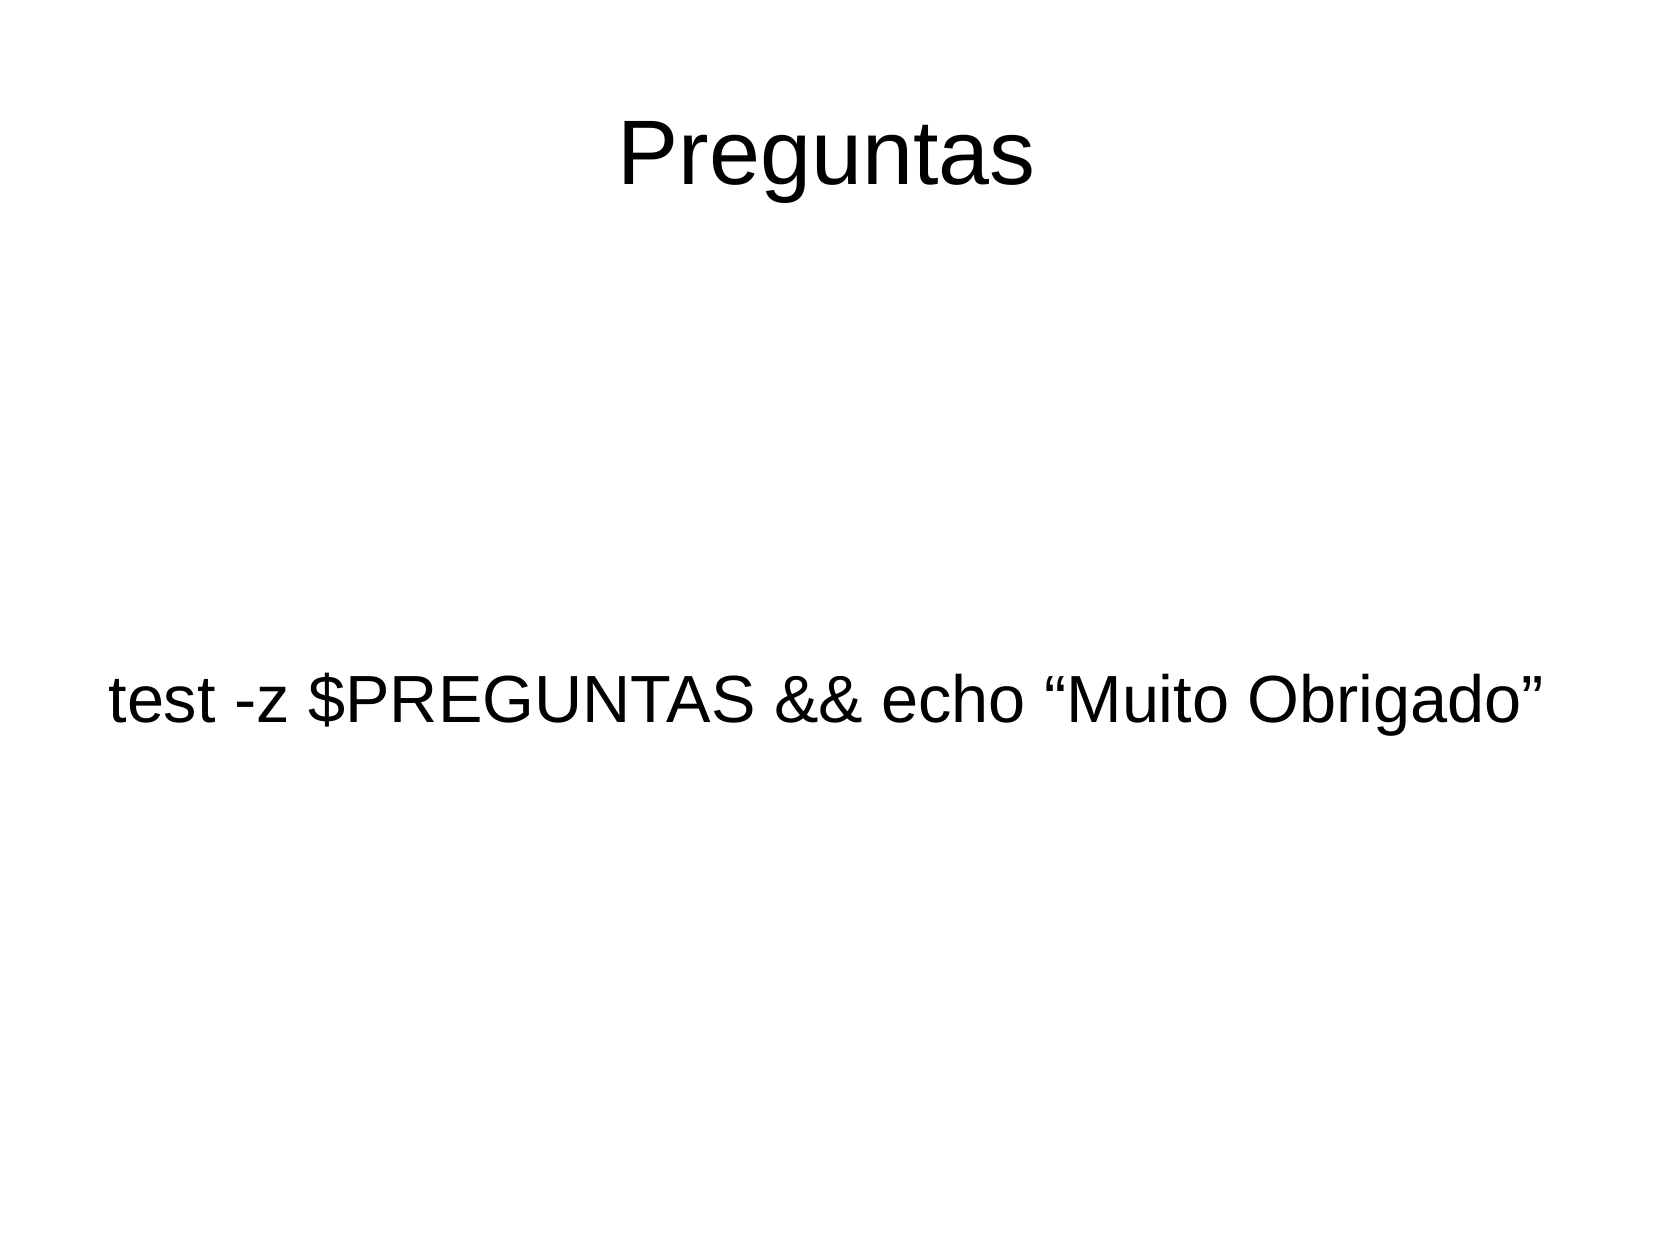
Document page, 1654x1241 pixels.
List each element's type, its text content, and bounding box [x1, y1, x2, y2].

subtitle test -z $PREGUNTAS && echo “Muito Obrigado” [82, 297, 1571, 1102]
title Preguntas [82, 49, 1571, 257]
